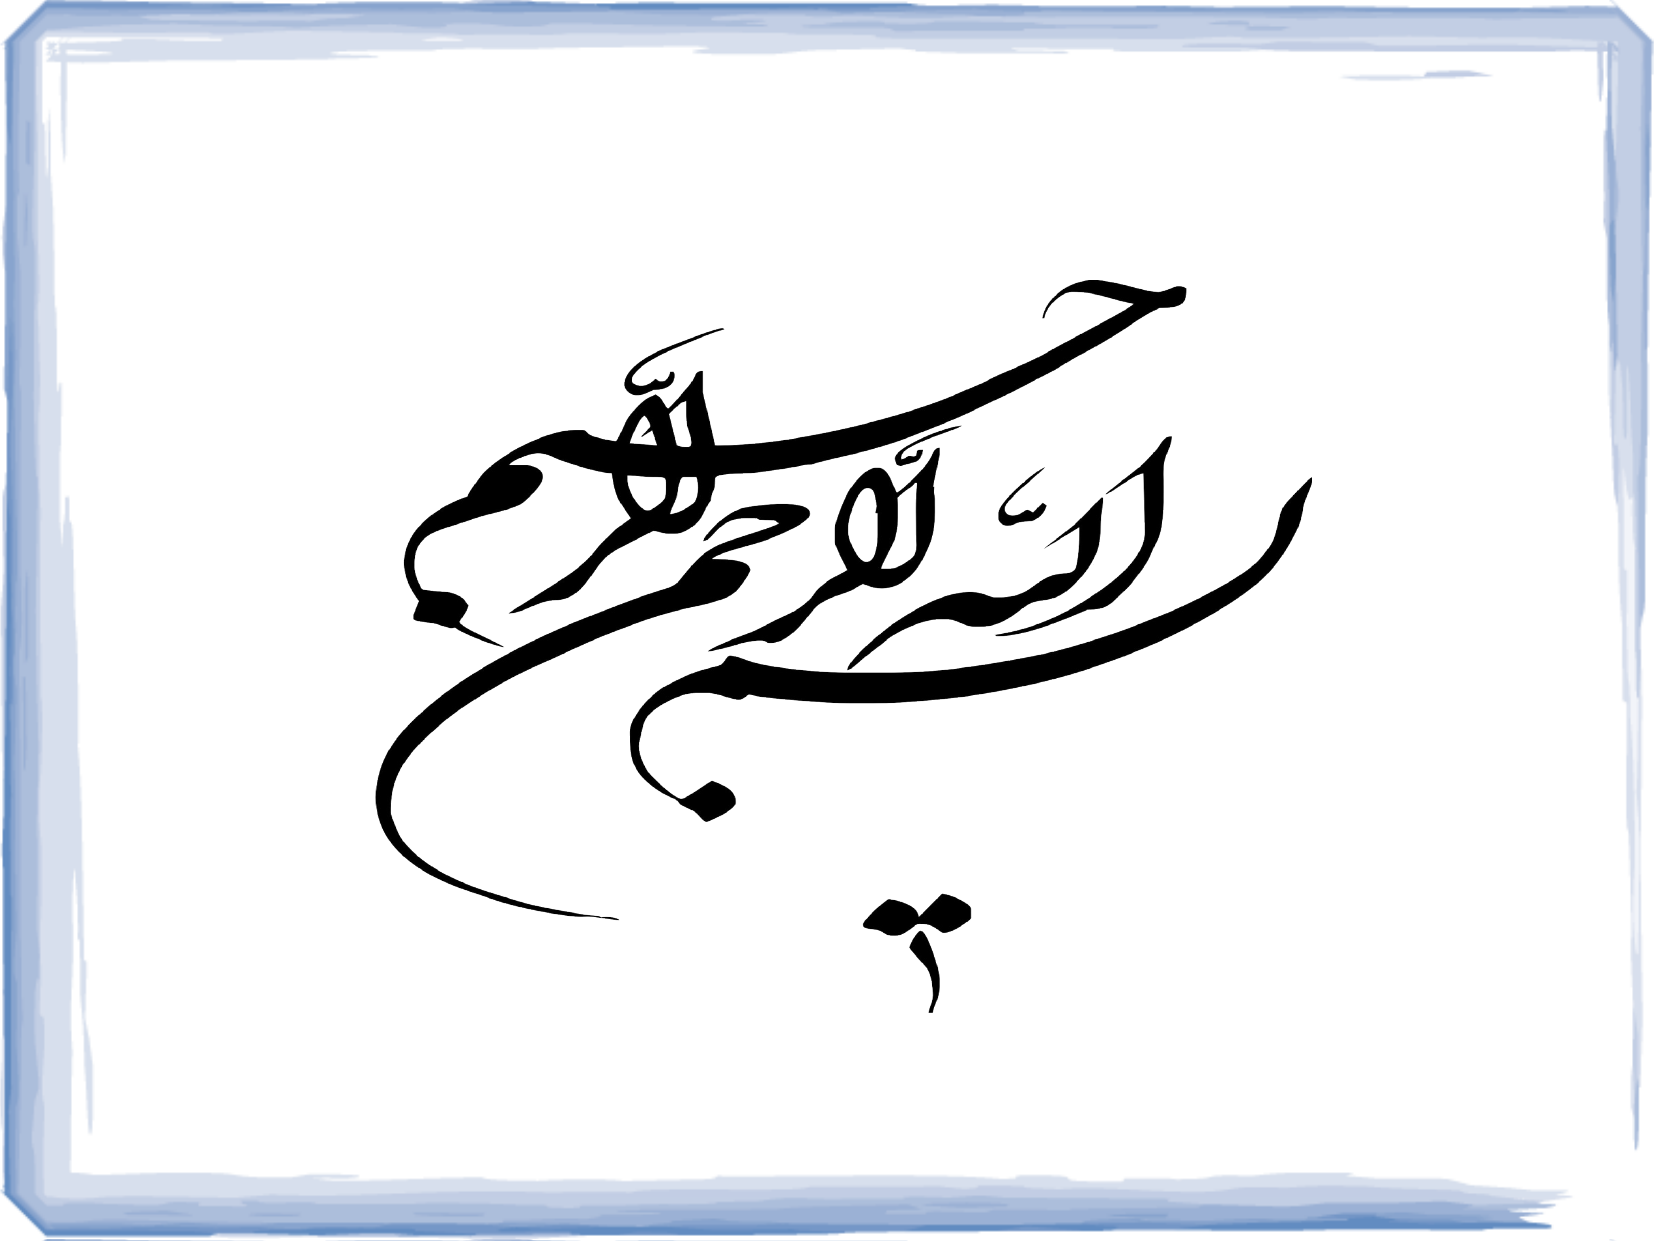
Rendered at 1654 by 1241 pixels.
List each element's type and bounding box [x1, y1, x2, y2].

chart [118, 324, 1571, 1144]
picture [0, 0, 1654, 1241]
